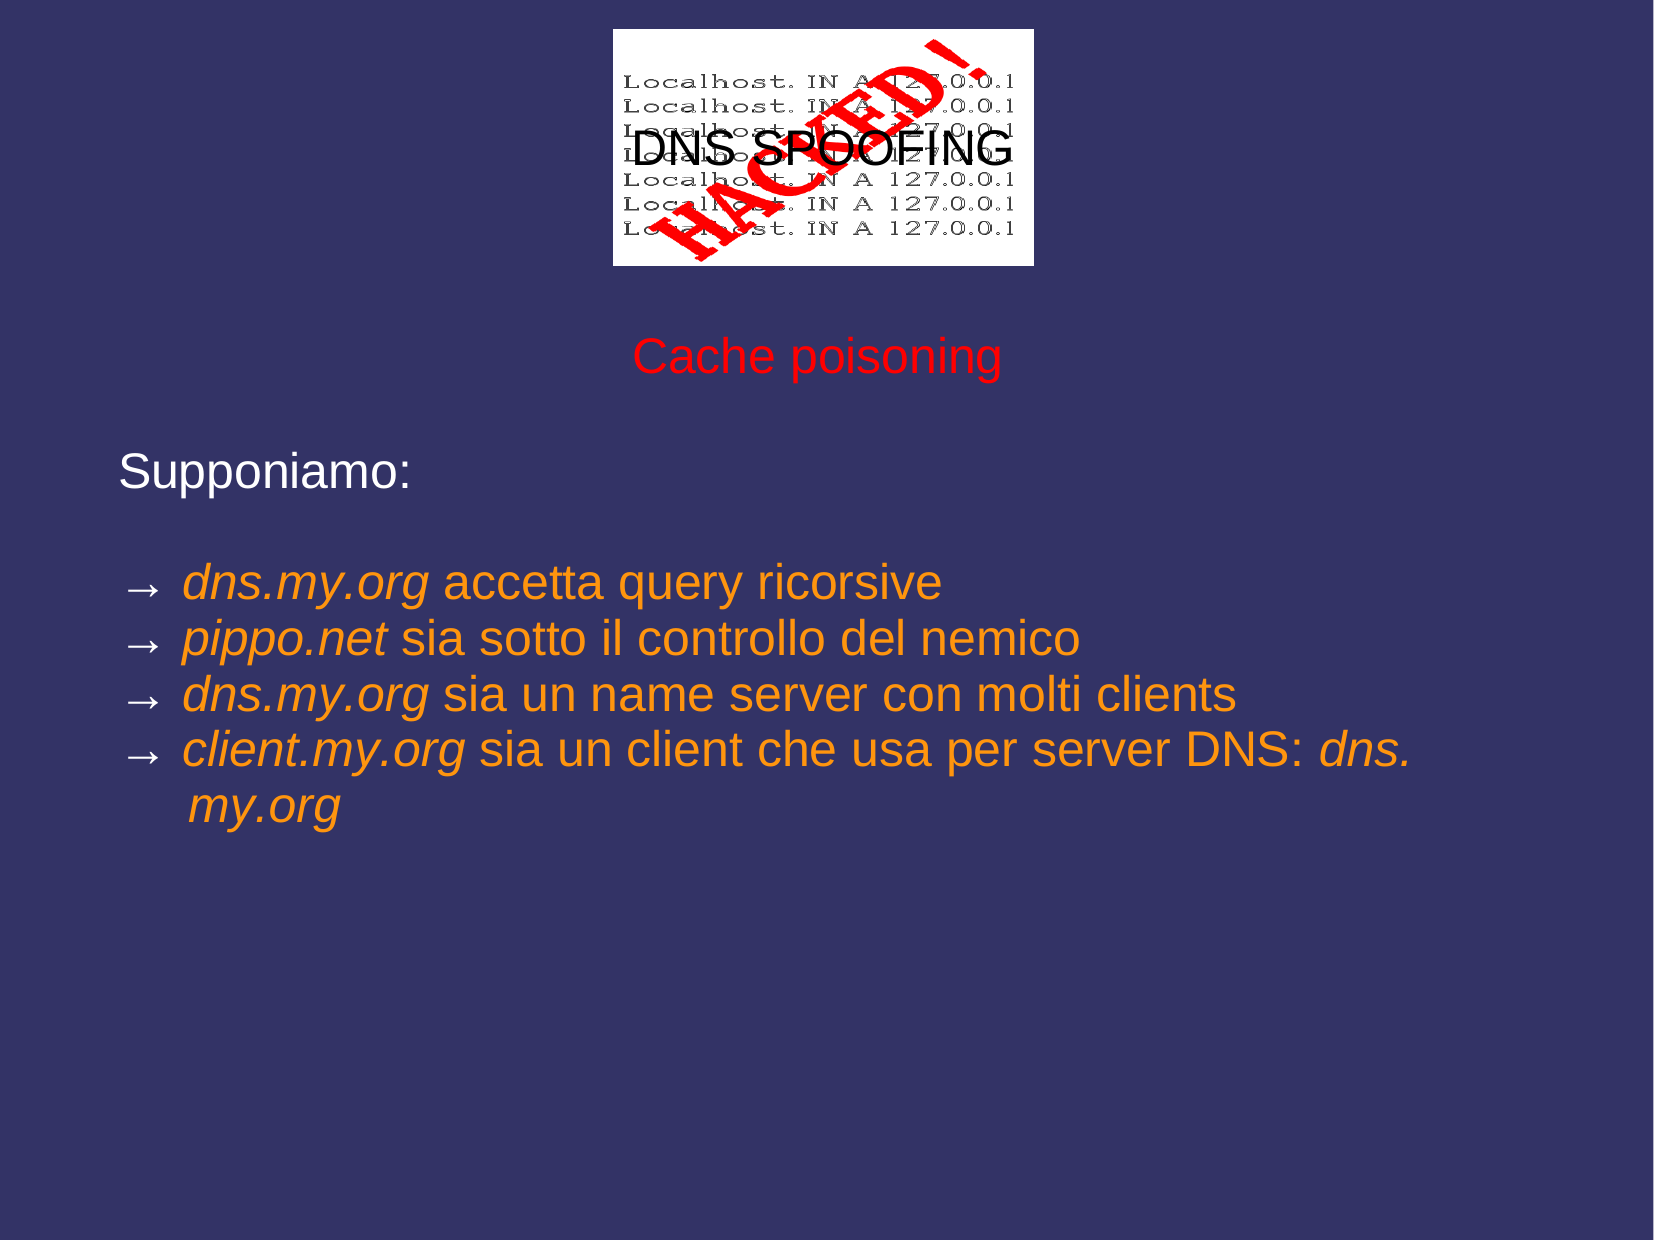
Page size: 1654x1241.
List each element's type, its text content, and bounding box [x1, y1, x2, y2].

text_box Supponiamo: → dns.my.org accetta query ricorsive → pippo.net sia sotto il controllo del nemico → dns.my.org sia un name server con molti clients → client.my.org sia un client che usa per server DNS: dns. my.org [118, 442, 1528, 833]
text_box Cache poisoning [632, 327, 1004, 384]
picture [613, 29, 1034, 266]
